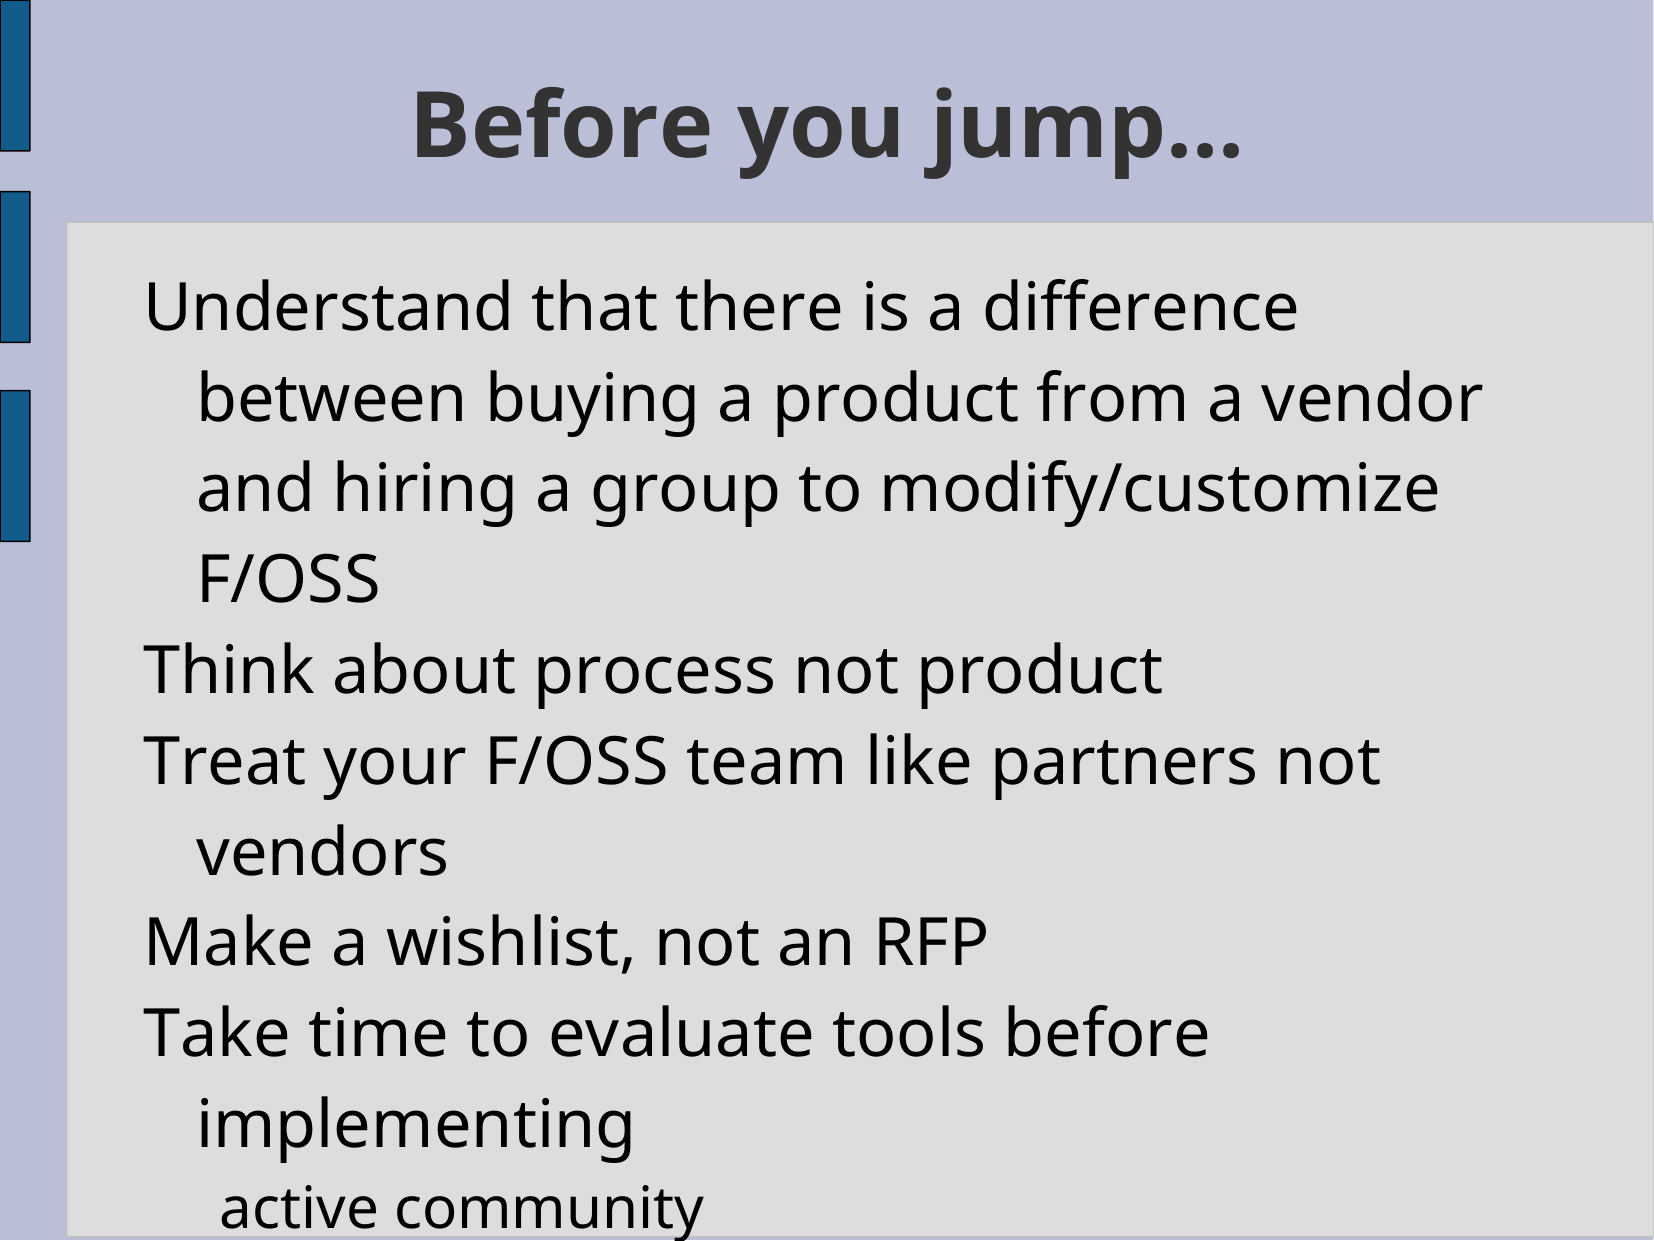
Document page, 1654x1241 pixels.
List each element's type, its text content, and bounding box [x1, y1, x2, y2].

list Understand that there is a difference between buying a product from a vendor and hiring a group to modify/customize F/OSS Think about process not product Treat your F/OSS team like partners not vendors Make a wishlist, not an RFP Take time to evaluate tools before implementing active community frequent patches response to non-developers [125, 259, 1538, 1130]
title Before you jump... [121, 19, 1534, 224]
